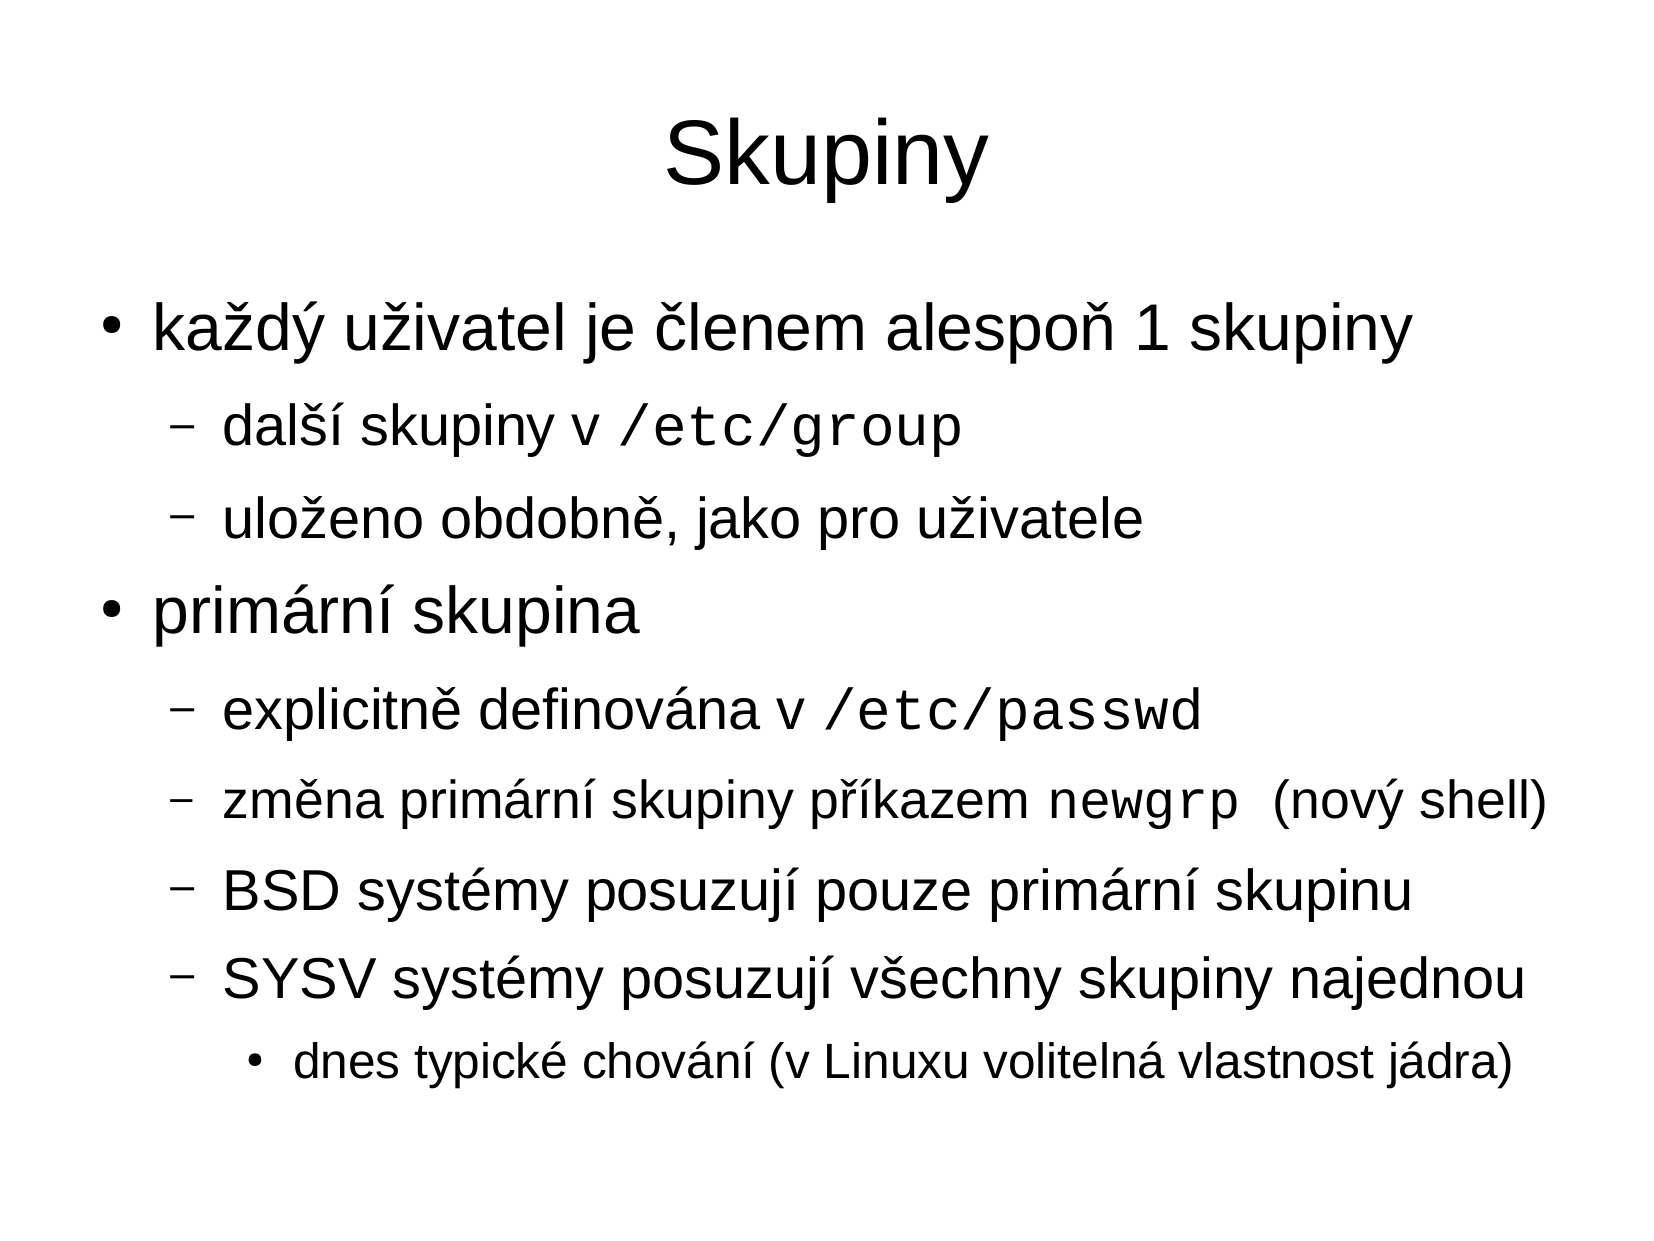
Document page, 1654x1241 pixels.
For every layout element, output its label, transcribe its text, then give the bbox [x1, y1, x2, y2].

title Skupiny [82, 56, 1571, 250]
list každý uživatel je členem alespoň 1 skupiny další skupiny v /etc/group uloženo obdobně, jako pro uživatele primární skupina explicitně definována v /etc/passwd změna primární skupiny příkazem newgrp (nový shell) BSD systémy posuzují pouze primární skupinu SYSV systémy posuzují všechny skupiny najednou dnes typické chování (v Linuxu volitelná vlastnost jádra) [82, 290, 1571, 1094]
